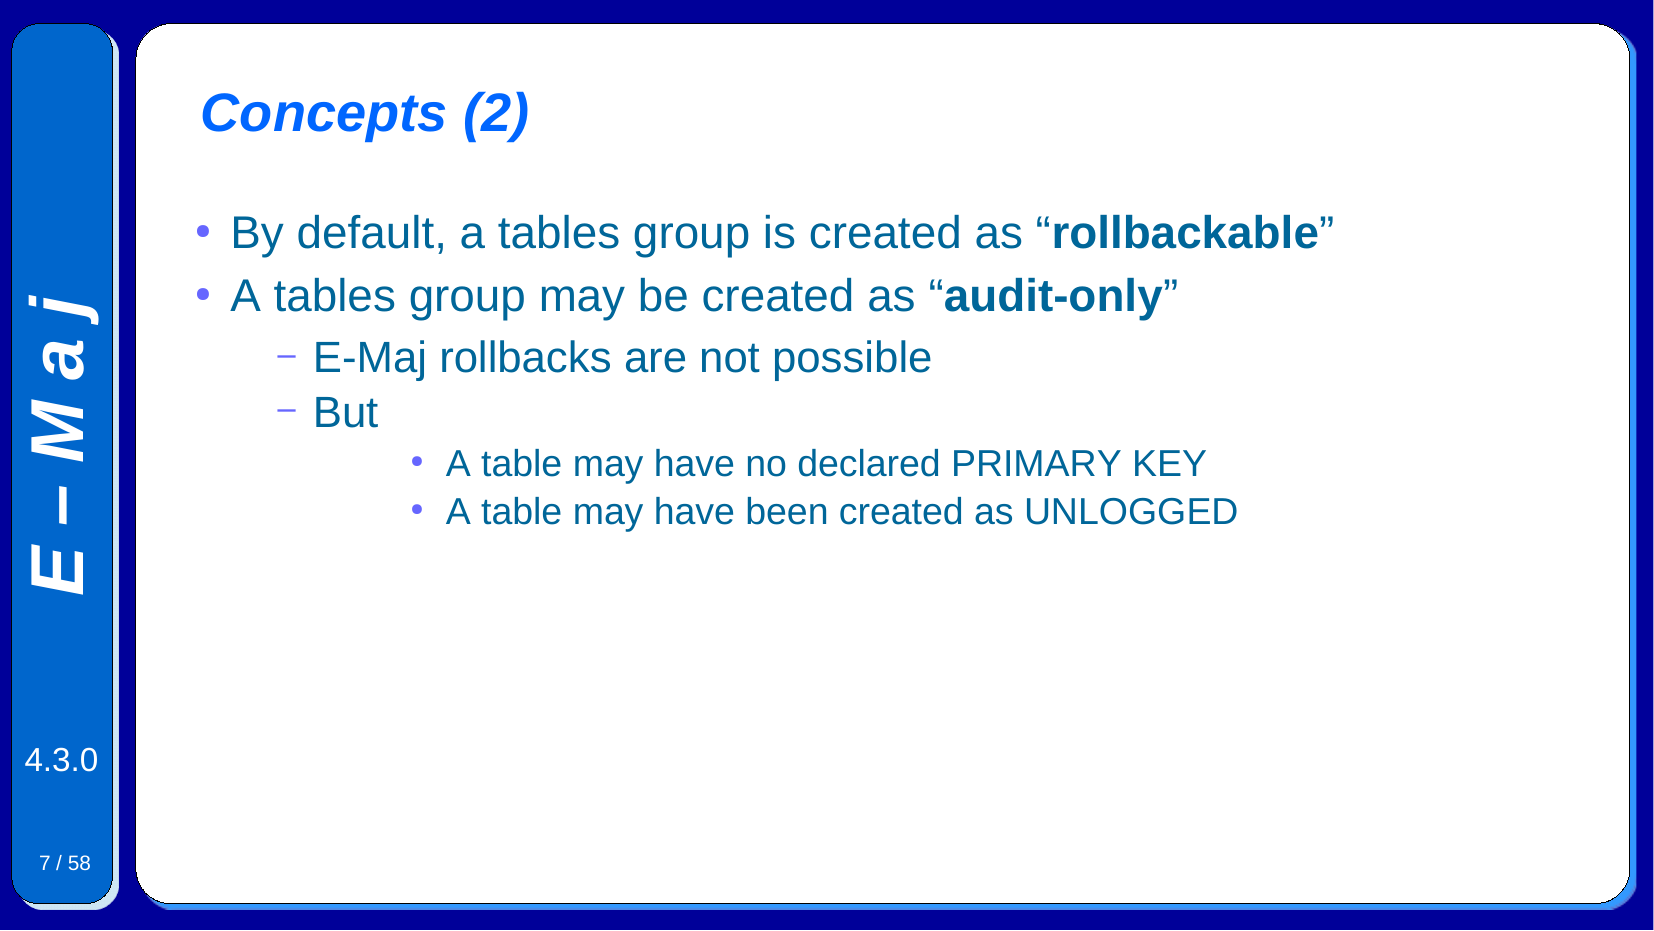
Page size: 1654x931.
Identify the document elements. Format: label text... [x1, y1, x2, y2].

list By default, a tables group is created as “rollbackable” A tables group may be created as “audit-only” E-Maj rollbacks are not possible But A table may have no declared PRIMARY KEY A table may have been created as UNLOGGED [177, 206, 1587, 827]
title Concepts (2) [200, 34, 1575, 191]
